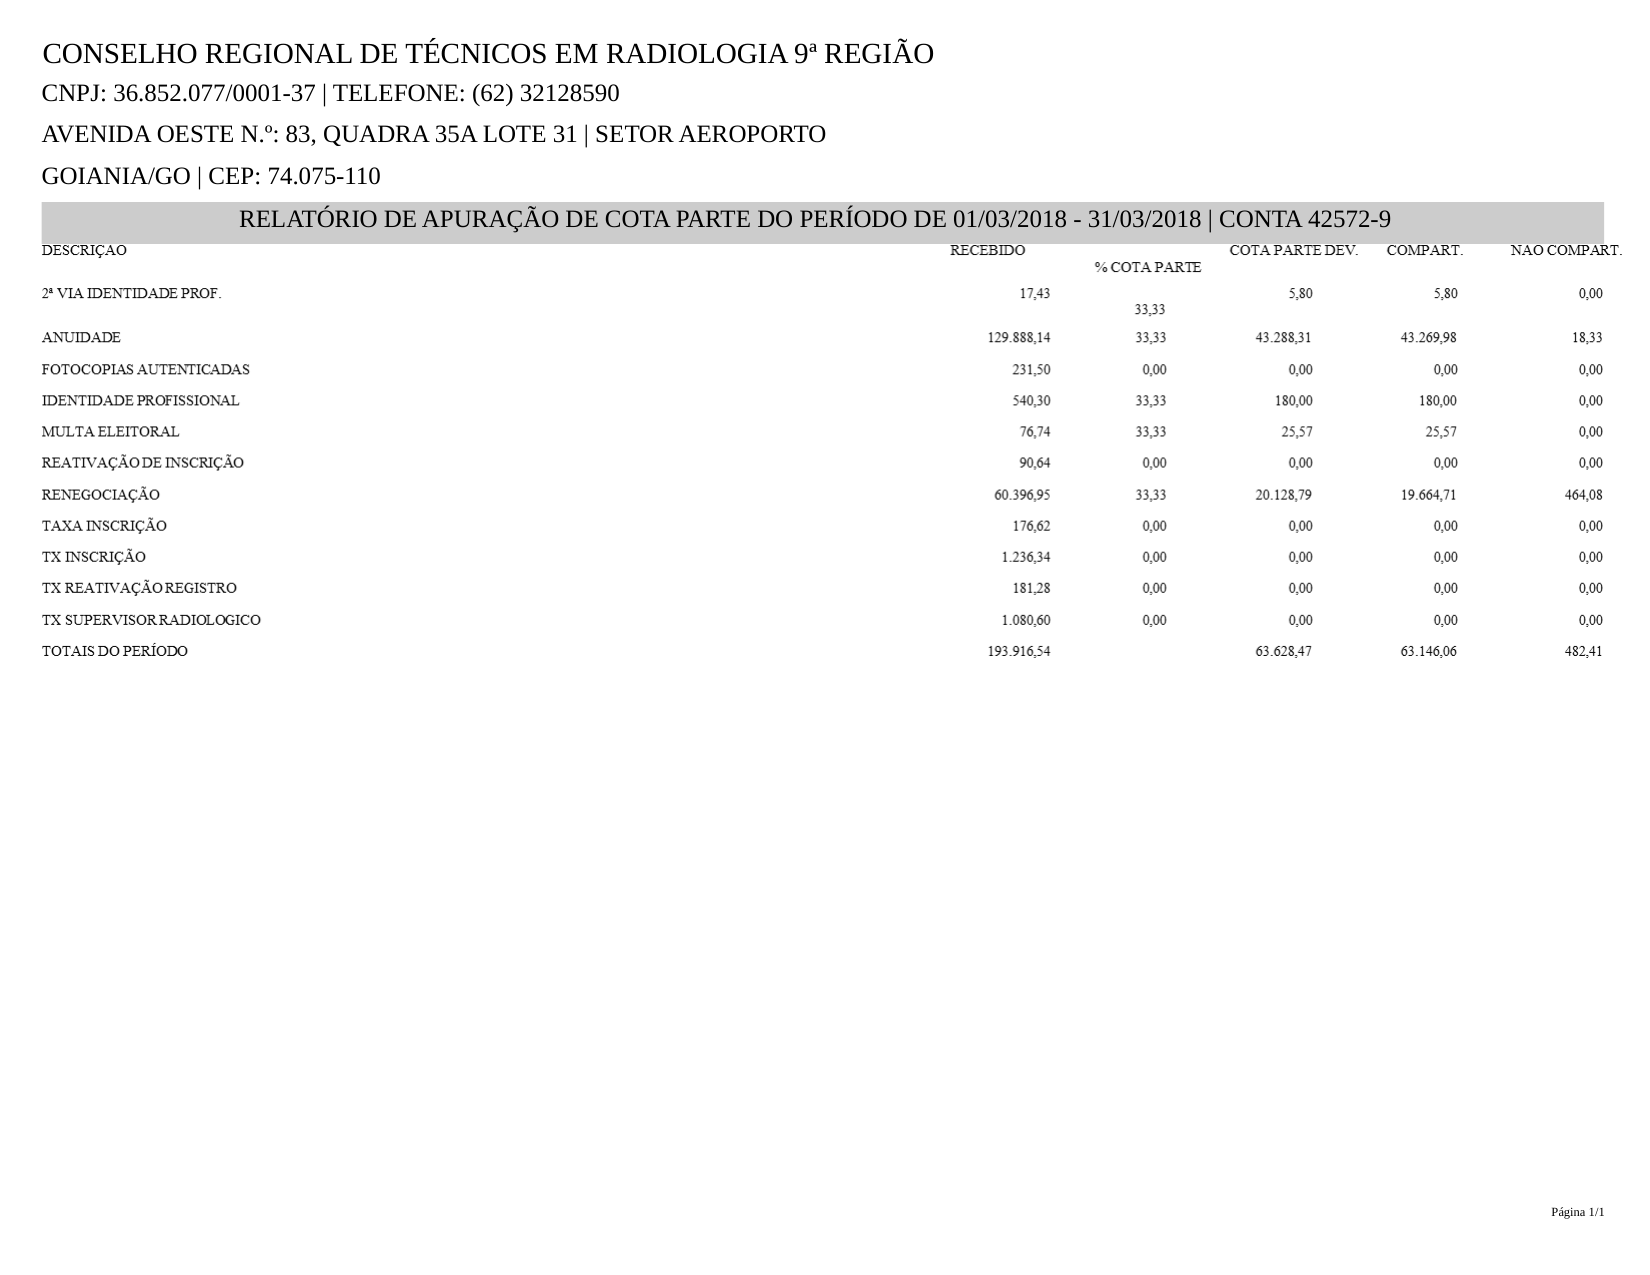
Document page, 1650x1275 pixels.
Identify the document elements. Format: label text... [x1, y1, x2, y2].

text_box CONSELHO REGIONAL DE TÉCNICOS EM RADIOLOGIA 9ª REGIÃO CNPJ: 36.852.077/0001-37 | TELEFONE: (62) 32128590 AVENIDA OESTE N.º: 83, QUADRA 35A LOTE 31 | SETOR AEROPORTO GOIANIA/GO | CEP: 74.075-110 [39, 33, 942, 189]
picture [35, 236, 1627, 677]
text_box Página 1/1 [1549, 1204, 1607, 1222]
text_box RELATÓRIO DE APURAÇÃO DE COTA PARTE DO PERÍODO DE 01/03/2018 - 31/03/2018 | CONTA 42572-9 [41, 202, 1605, 244]
